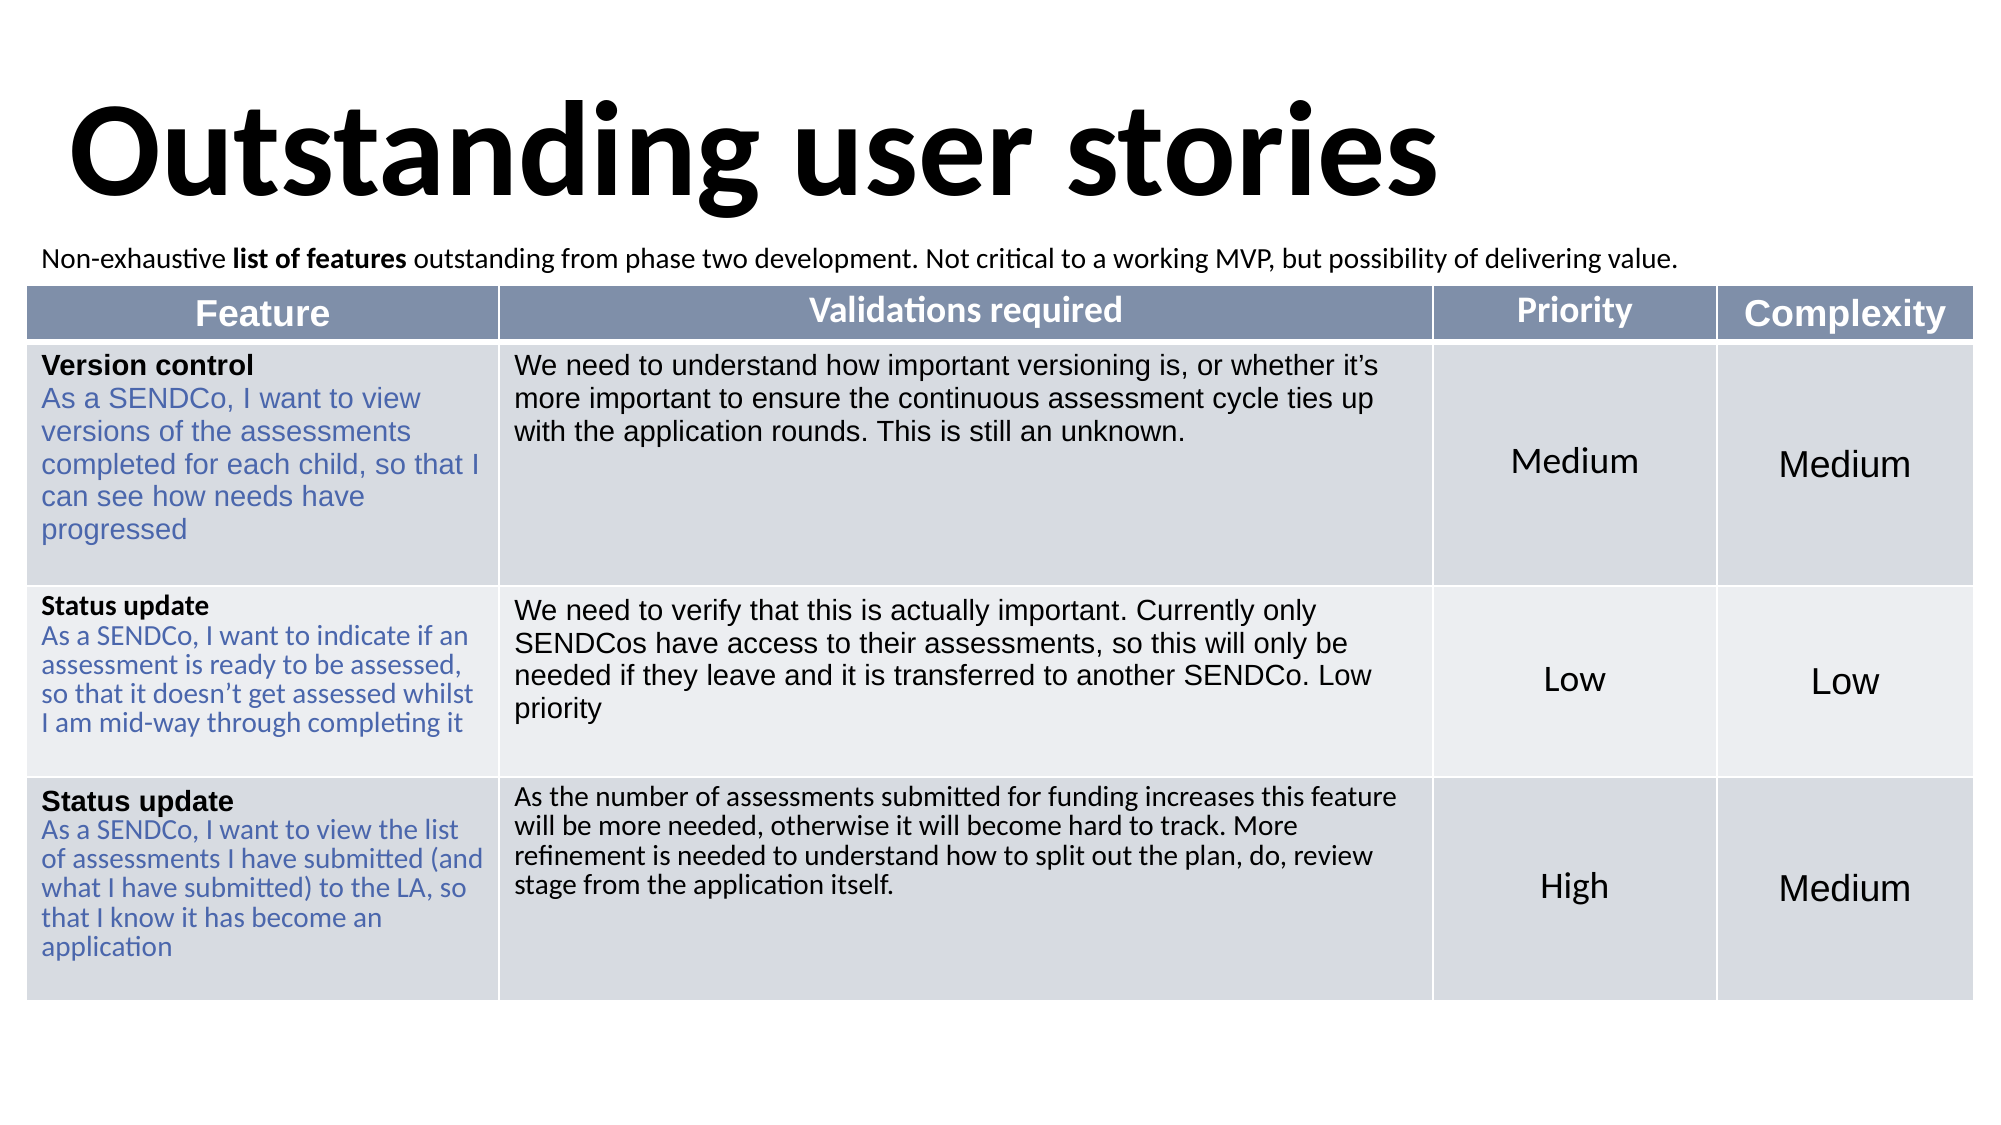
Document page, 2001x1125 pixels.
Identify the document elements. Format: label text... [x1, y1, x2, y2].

table_cell As the number of assessments submitted for funding increases this feature will be more needed, otherwise it will become hard to track. More refinement is needed to understand how to split out the plan, do, review stage from the application itself. [500, 778, 1432, 1000]
table_cell Version control As a SENDCo, I want to view versions of the assessments completed for each child, so that I can see how needs have progressed [27, 345, 498, 585]
table_cell Status update As a SENDCo, I want to indicate if an assessment is ready to be assessed, so that it doesn’t get assessed whilst I am mid-way through completing it [27, 587, 498, 776]
table_cell High [1434, 778, 1716, 1000]
list Non-exhaustive list of features outstanding from phase two development. Not critical to a working MVP, but possibility of delivering value. [26, 192, 1817, 339]
table_header Complexity [1817, 286, 1973, 339]
table_cell We need to understand how important versioning is, or whether it’s more important to ensure the continuous assessment cycle ties up with the application rounds. This is still an unknown. [500, 345, 1432, 585]
table_cell Status update As a SENDCo, I want to view the list of assessments I have submitted (and what I have submitted) to the LA, so that I know it has become an application [27, 778, 498, 1000]
table_cell Low [1434, 587, 1716, 776]
table_cell Low [1718, 587, 1973, 776]
table_cell Medium [1434, 345, 1716, 585]
table_cell Medium [1718, 345, 1973, 585]
title Outstanding user stories [54, 19, 2000, 285]
table_cell We need to verify that this is actually important. Currently only SENDCos have access to their assessments, so this will only be needed if they leave and it is transferred to another SENDCo. Low priority [500, 587, 1432, 776]
table_cell Medium [1718, 778, 1973, 1000]
